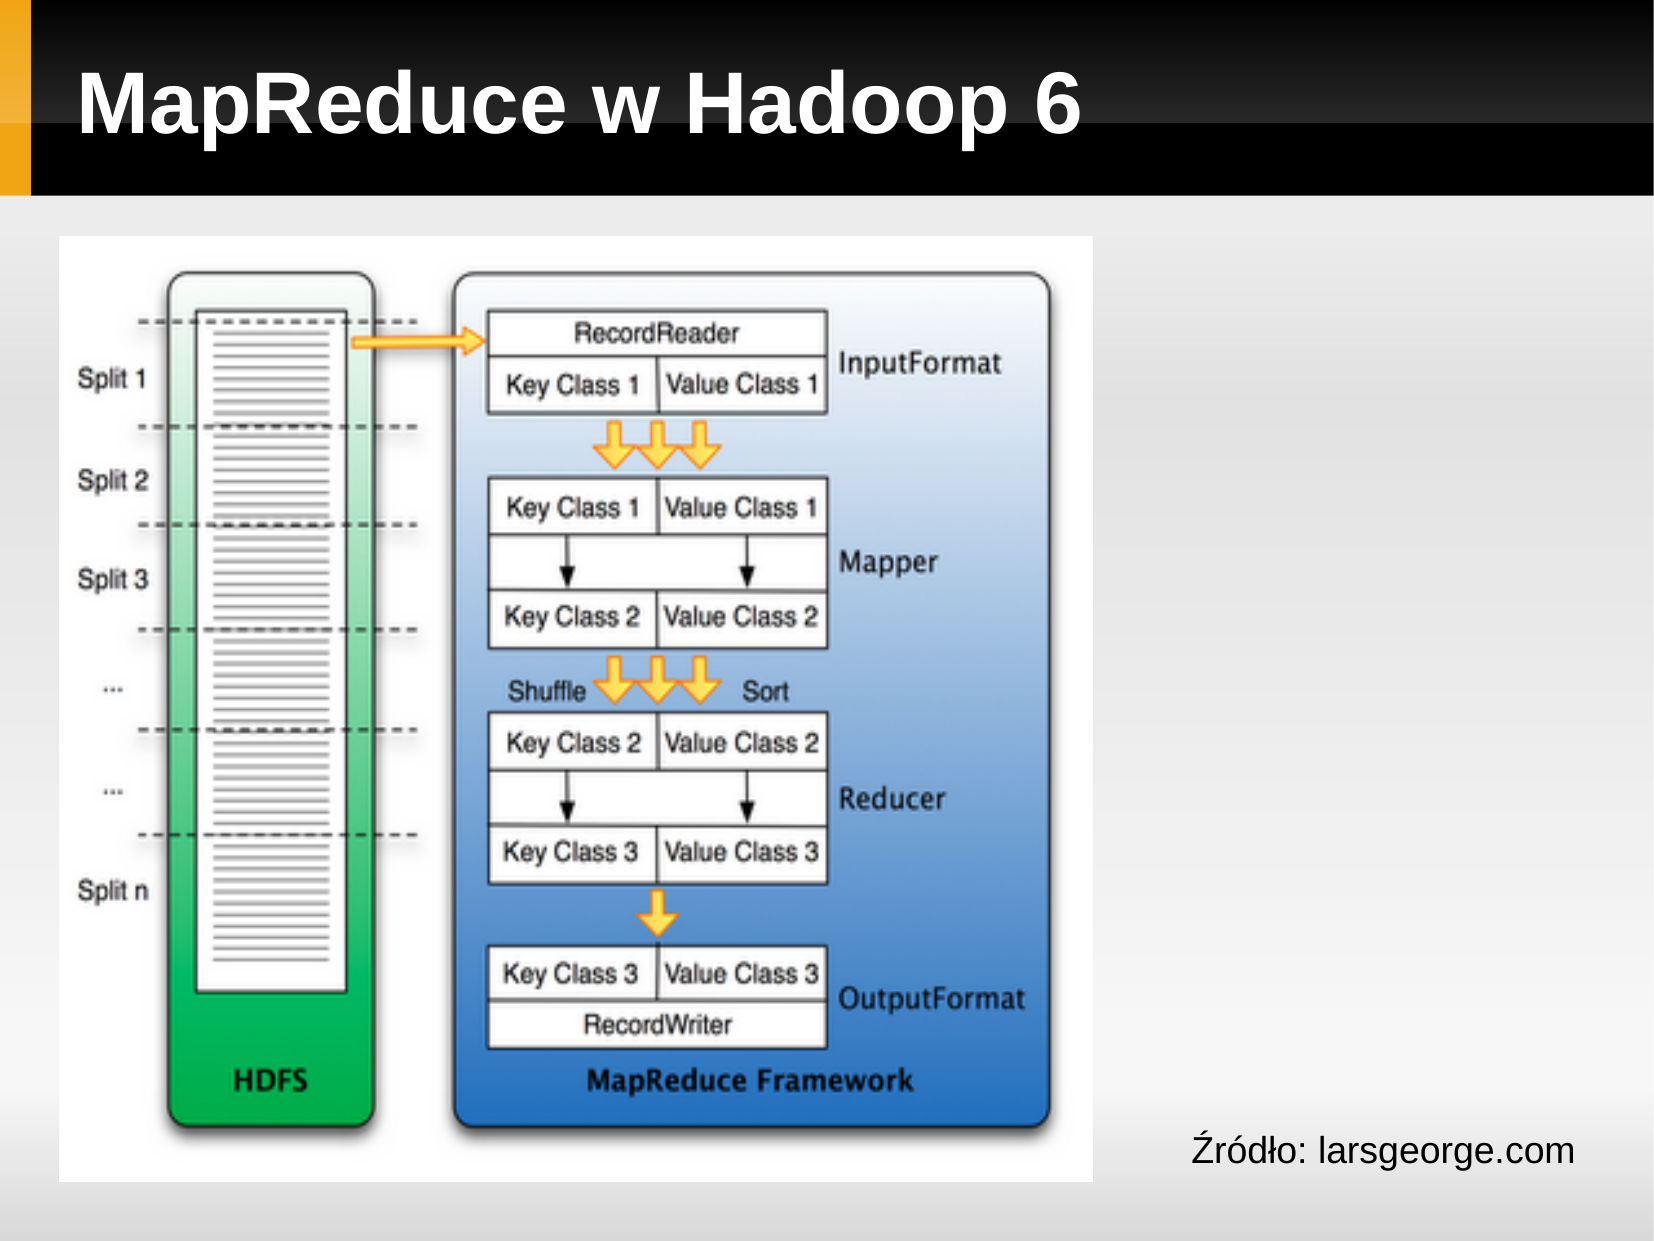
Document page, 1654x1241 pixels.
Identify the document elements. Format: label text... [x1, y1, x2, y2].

picture [0, 0, 1654, 1241]
title MapReduce w Hadoop 6 [76, 7, 1565, 200]
text_box Źródło: larsgeorge.com [1176, 1122, 1591, 1179]
